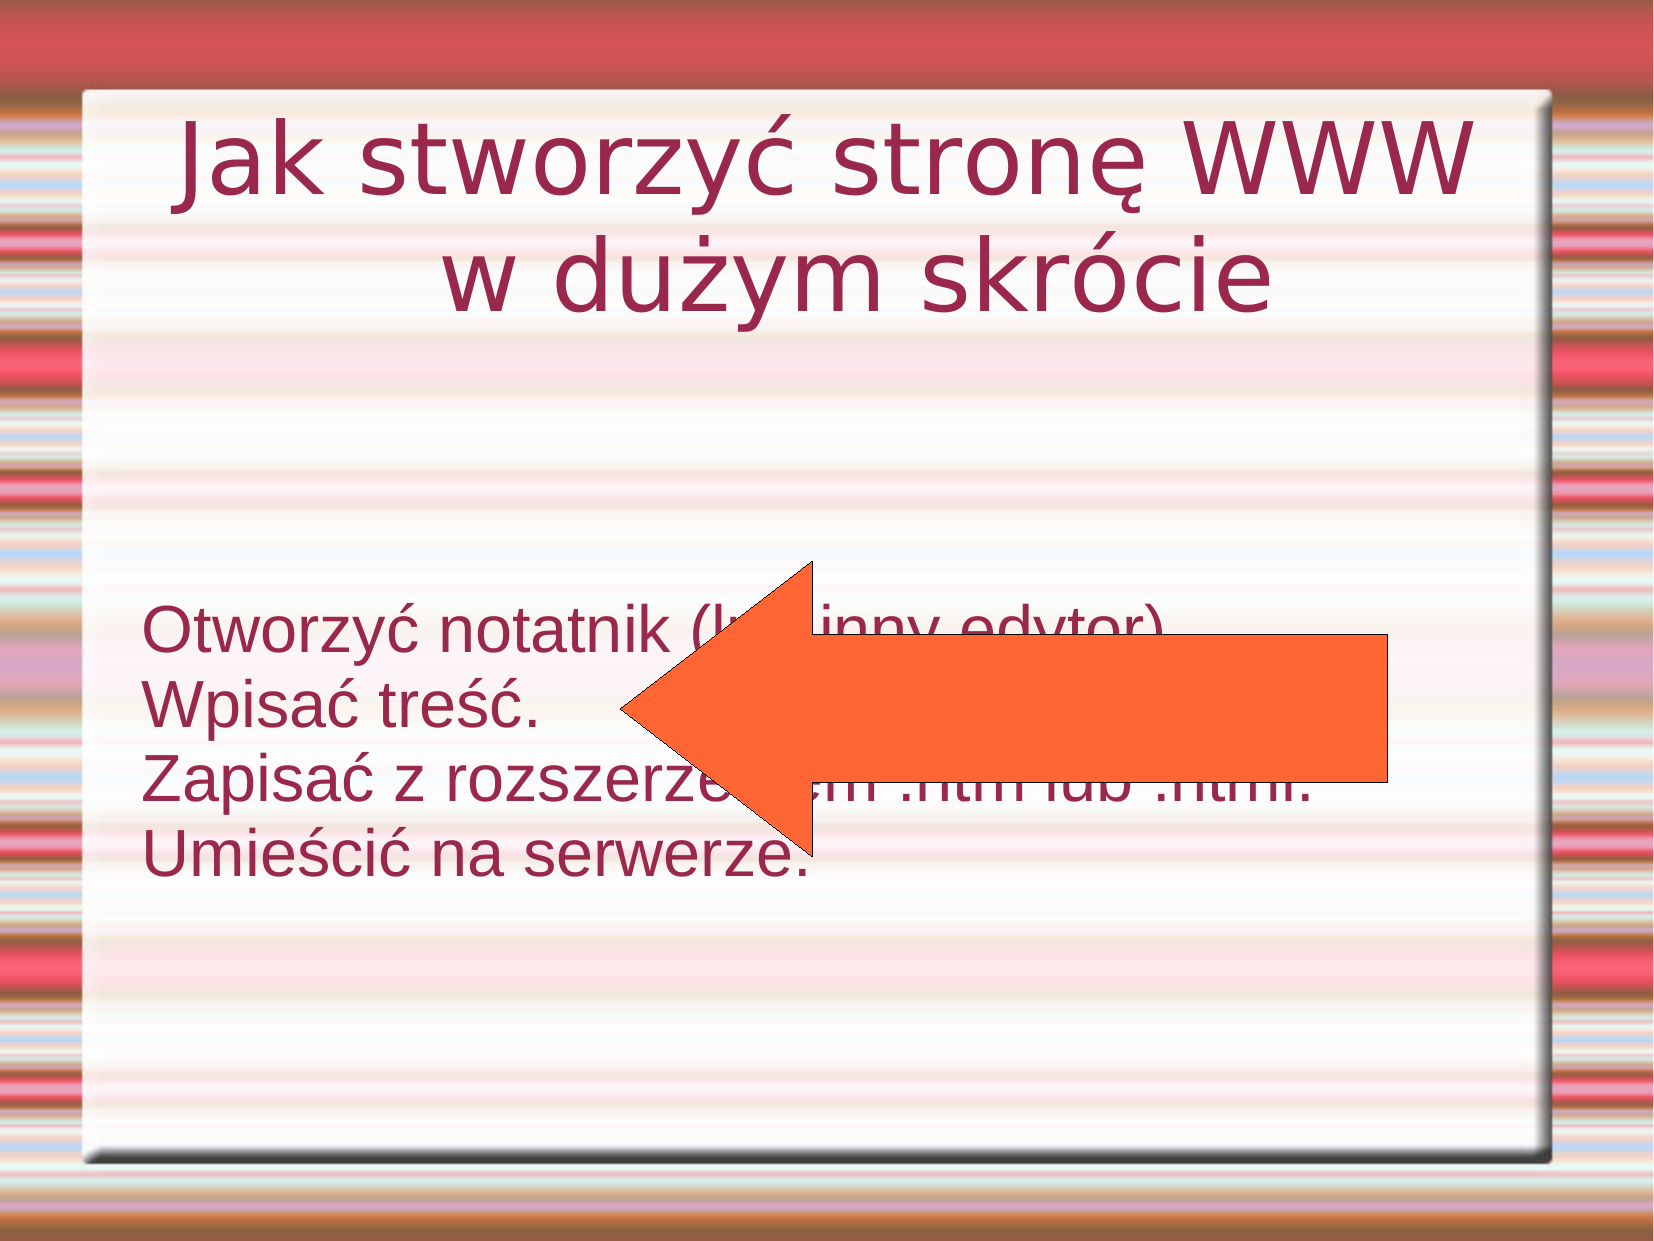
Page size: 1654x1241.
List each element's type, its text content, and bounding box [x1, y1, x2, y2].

title Jak stworzyć stronę WWW w dużym skrócie [121, 101, 1534, 335]
text_box [620, 561, 1388, 857]
subtitle Otworzyć notatnik (lub inny edytor). Wpisać treść. Zapisać z rozszerzeniem .htm lub .html. Umieścić na serwerze. [123, 350, 1505, 1133]
picture [0, 0, 1654, 1241]
